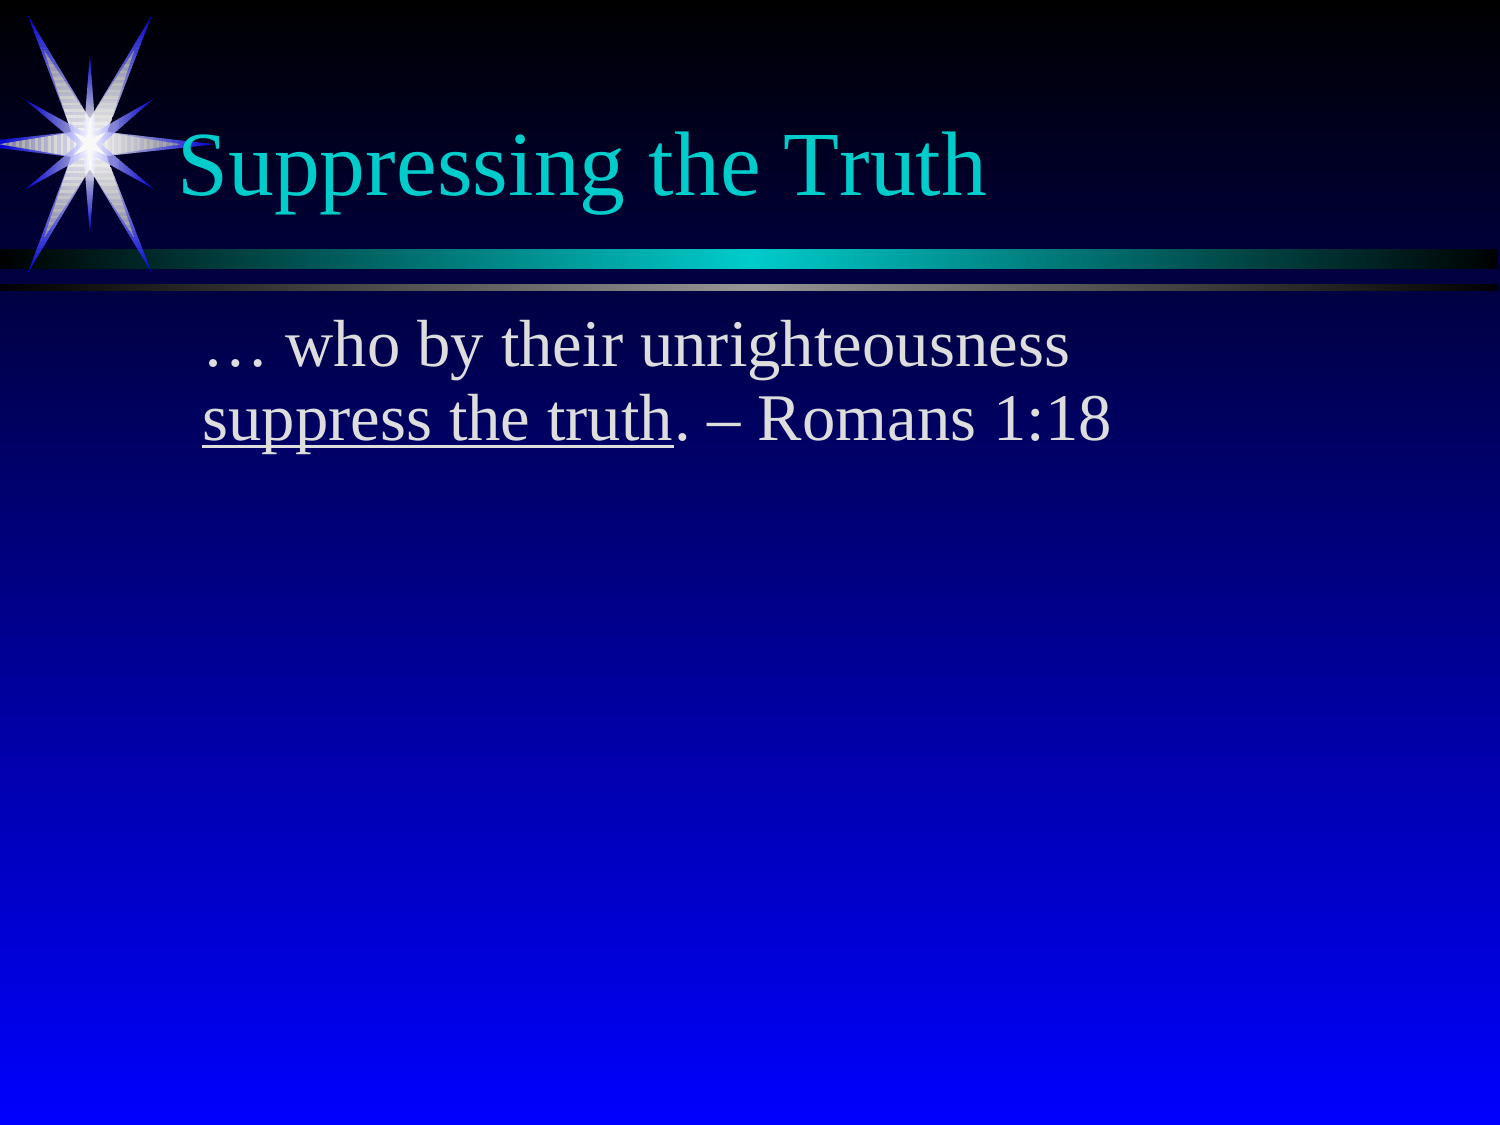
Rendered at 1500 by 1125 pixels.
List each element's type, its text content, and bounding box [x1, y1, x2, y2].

title Suppressing the Truth [177, 70, 1453, 258]
text_box … who by their unrighteousness suppress the truth. – Romans 1:18 [187, 299, 1313, 463]
